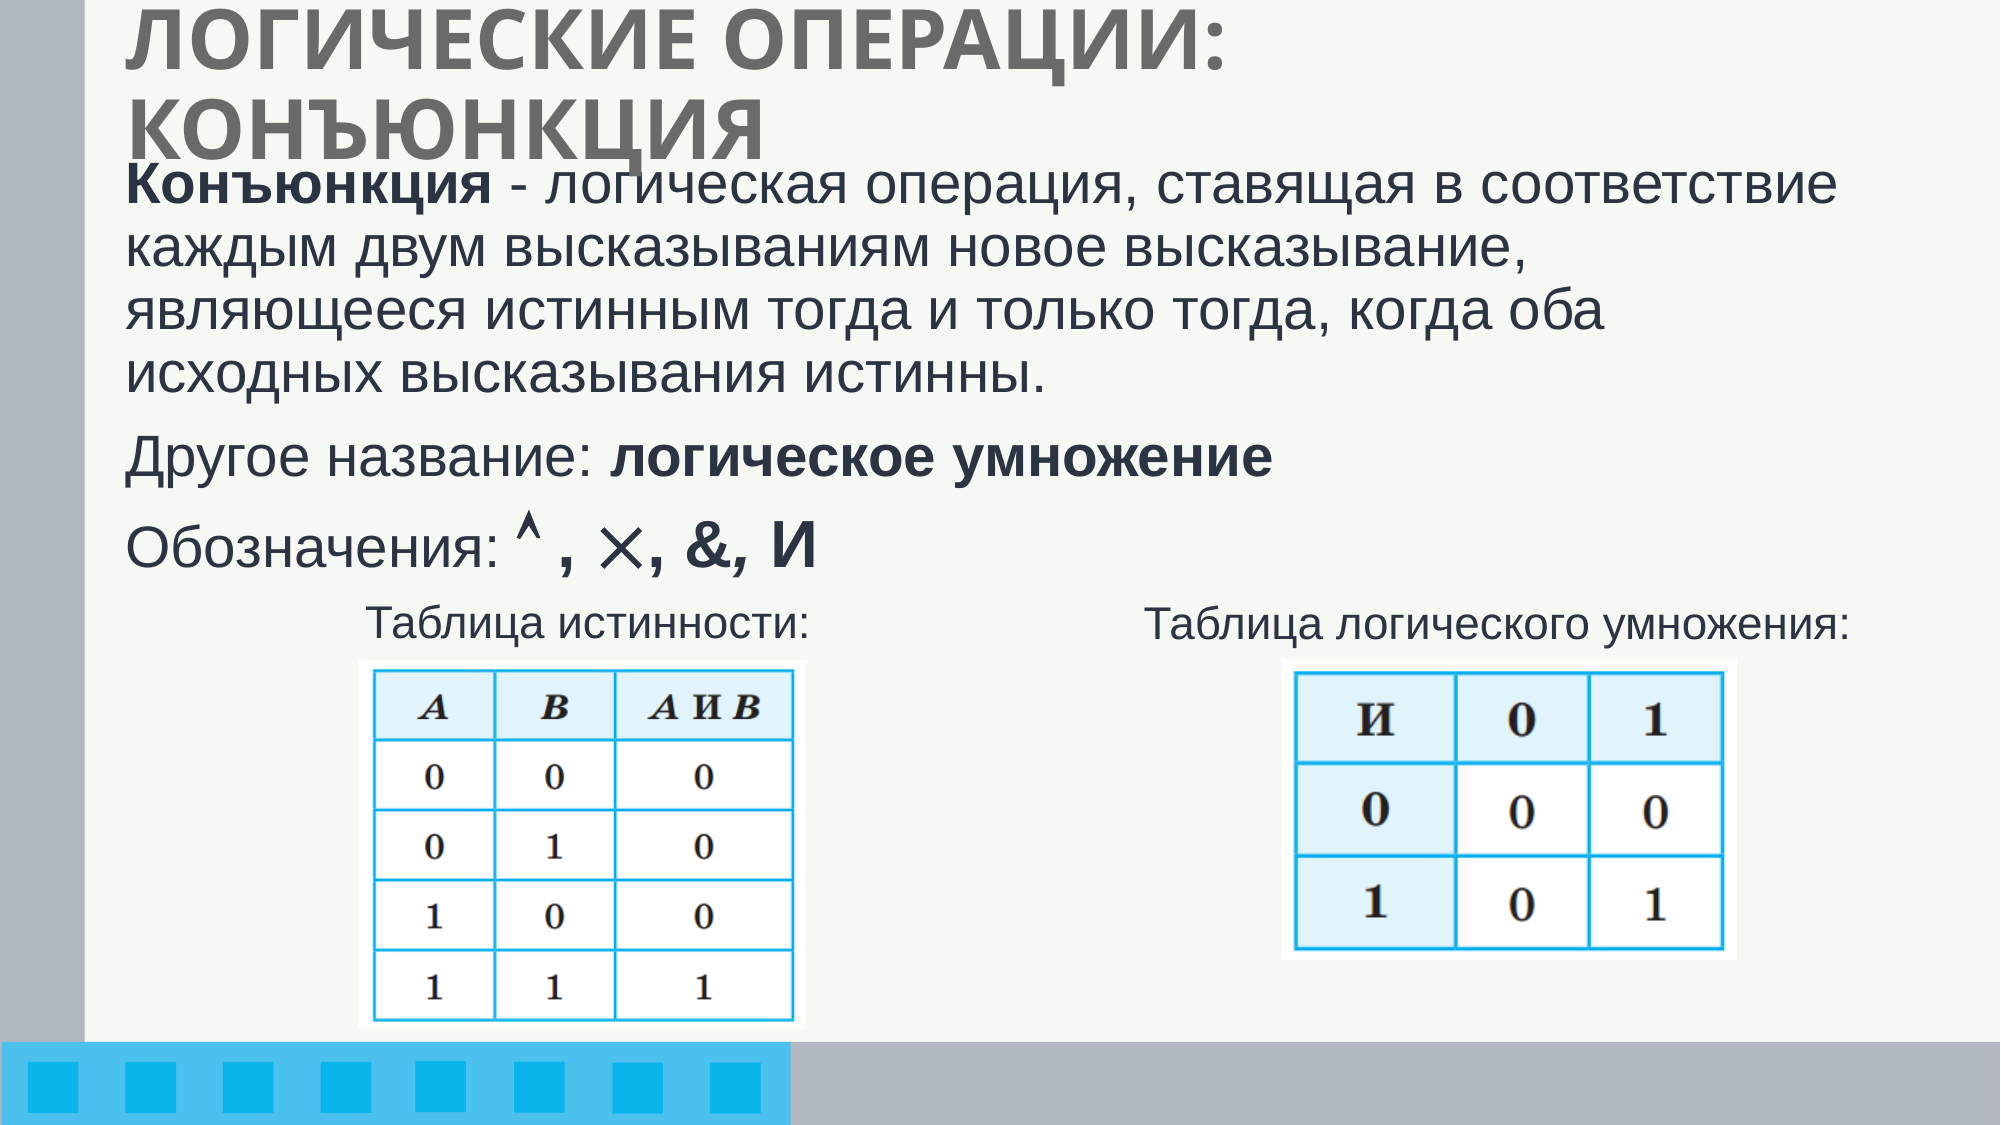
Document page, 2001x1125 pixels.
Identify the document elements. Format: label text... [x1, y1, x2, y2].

list Конъюнкция - логическая операция, ставящая в соответствие каждым двум высказываниям новое высказывание, являющееся истинным тогда и только тогда, когда оба исходных высказывания истинны. Другое название: логическое умножение Обозначения:  , , &, И [110, 197, 1892, 600]
text_box Таблица логического умножения: [1125, 586, 1892, 656]
text_box Таблица истинности: [291, 585, 971, 656]
picture [358, 660, 806, 1029]
picture [1281, 659, 1737, 961]
title ЛОГИЧЕСКИЕ ОПЕРАЦИИ: КОНЪЮНКЦИЯ [110, 0, 1892, 197]
